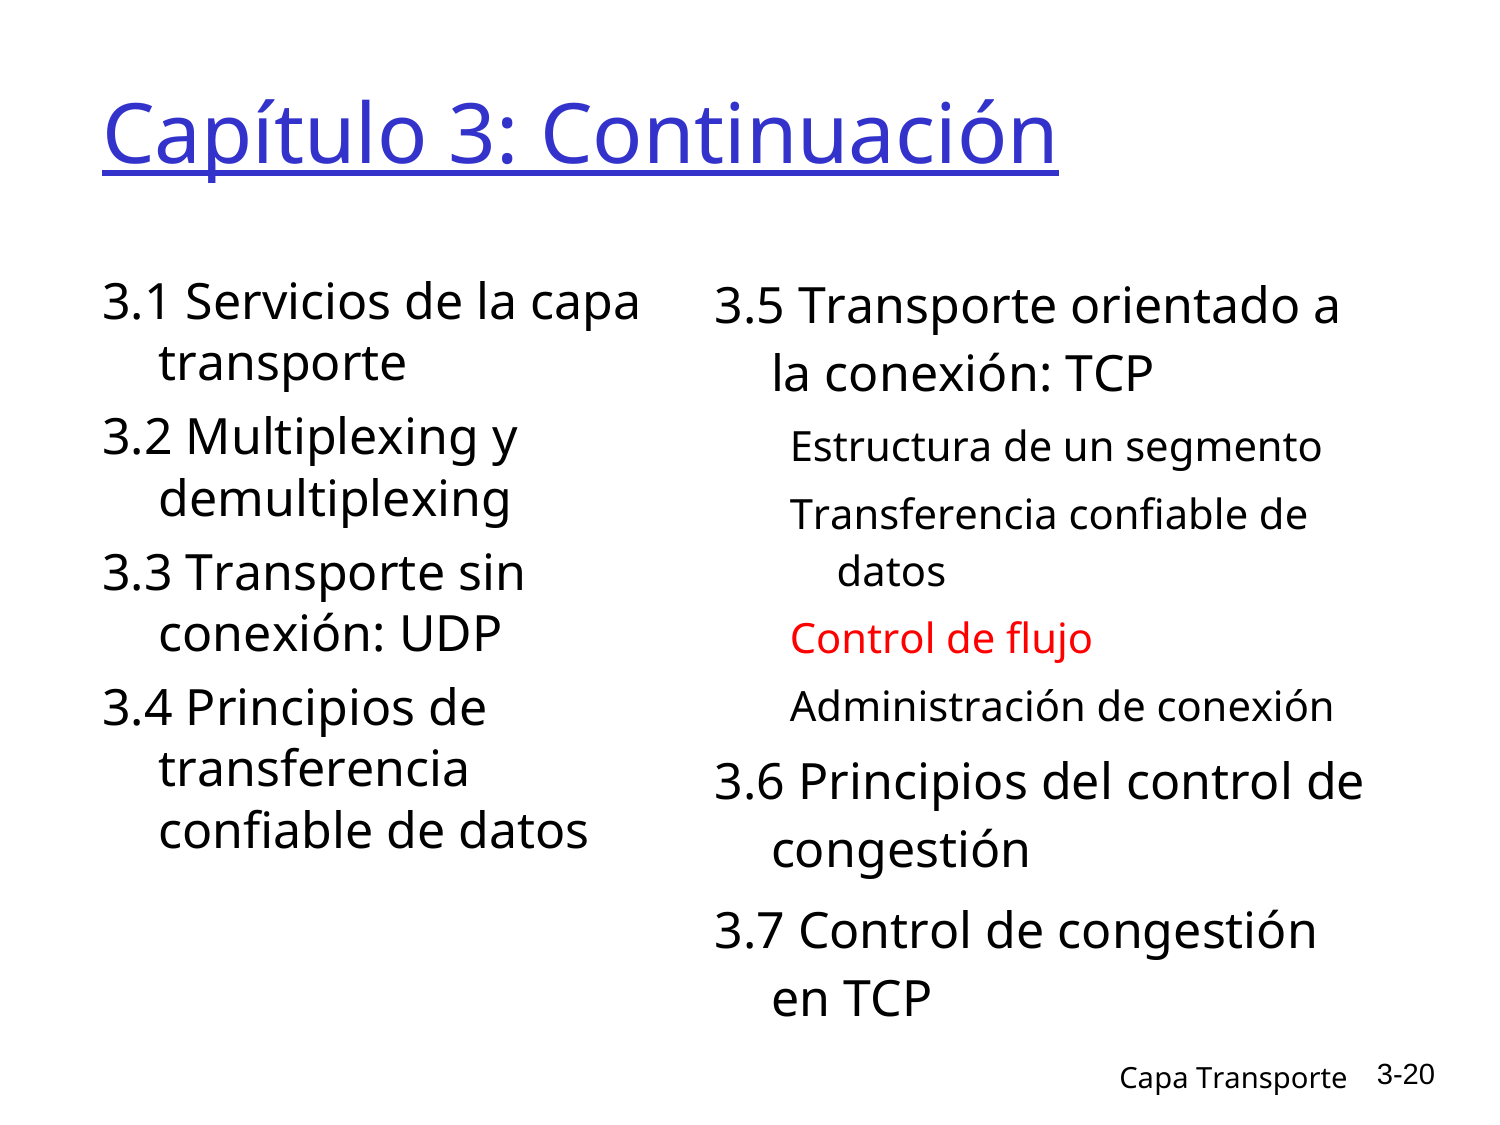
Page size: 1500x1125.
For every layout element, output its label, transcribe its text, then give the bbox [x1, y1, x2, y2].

list 3.1 Servicios de la capa transporte 3.2 Multiplexing y demultiplexing 3.3 Transporte sin conexión: UDP 3.4 Principios de transferencia confiable de datos [87, 262, 699, 1026]
list 3.5 Transporte orientado a la conexión: TCP Estructura de un segmento Transferencia confiable de datos Control de flujo Administración de conexión 3.6 Principios del control de congestión 3.7 Control de congestión en TCP [699, 262, 1403, 1053]
title Capítulo 3: Continuación [87, 37, 1363, 225]
